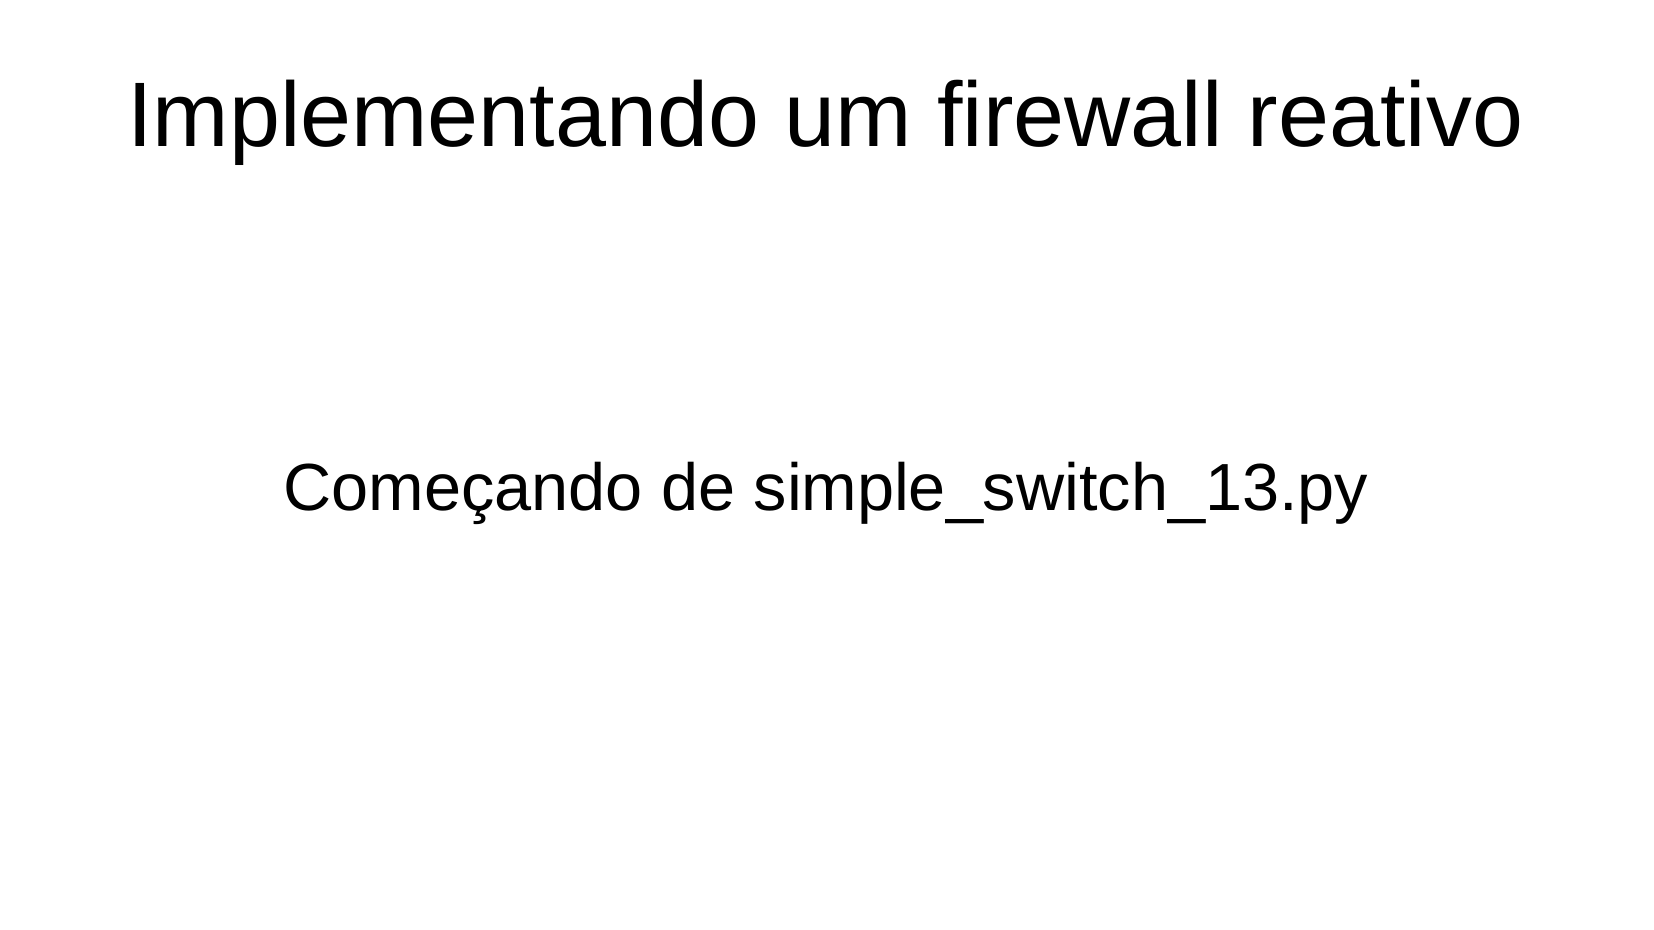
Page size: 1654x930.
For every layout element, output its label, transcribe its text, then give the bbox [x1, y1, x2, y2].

subtitle Começando de simple_switch_13.py [82, 217, 1571, 757]
title Implementando um firewall reativo [82, 37, 1571, 193]
